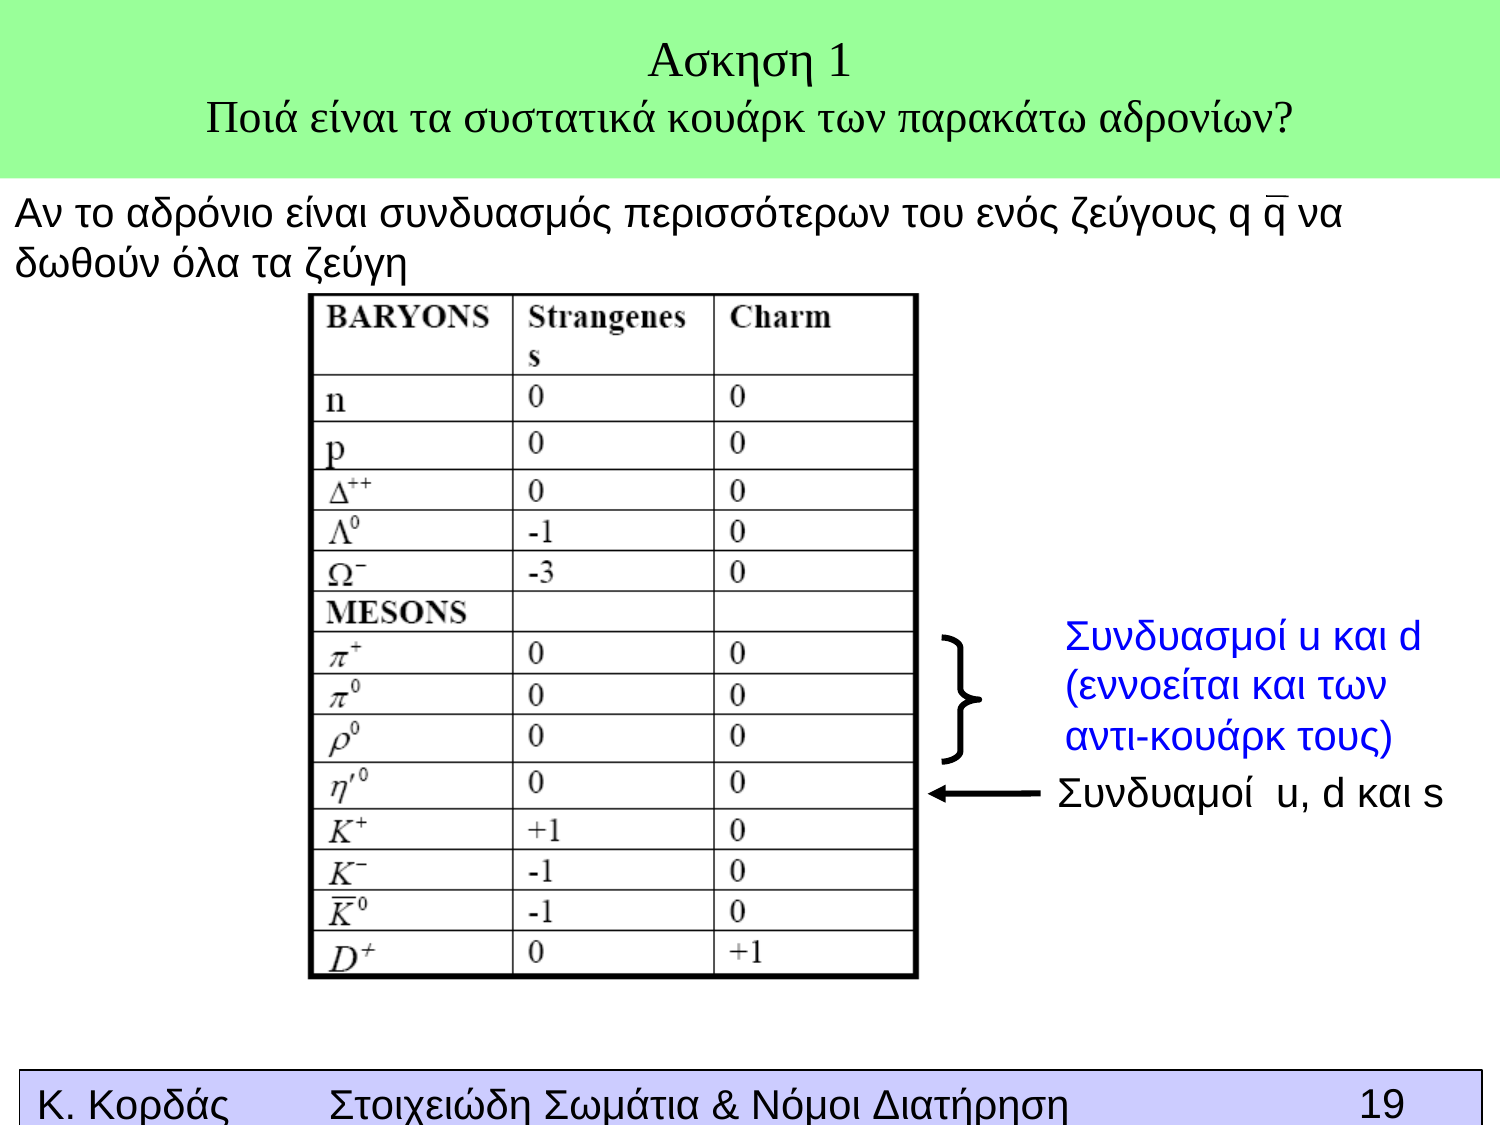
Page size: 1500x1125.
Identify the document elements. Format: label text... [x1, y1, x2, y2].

picture [71, 294, 1311, 996]
text_box Ασκηση 1 Ποιά είναι τα συστατικά κουάρκ των παρακάτω αδρονίων? [0, 0, 1500, 178]
text_box Αν το αδρόνιο είναι συνδυασμός περισσότερων του ενός ζεύγους q q να δωθούν όλα τα ζεύγη [0, 178, 1500, 294]
text_box Συνδυαμoί u, d και s [1042, 758, 1487, 823]
text_box Συνδυασμοί u και d (εννοείται και των αντι-κουάρκ τους) [1050, 601, 1477, 758]
